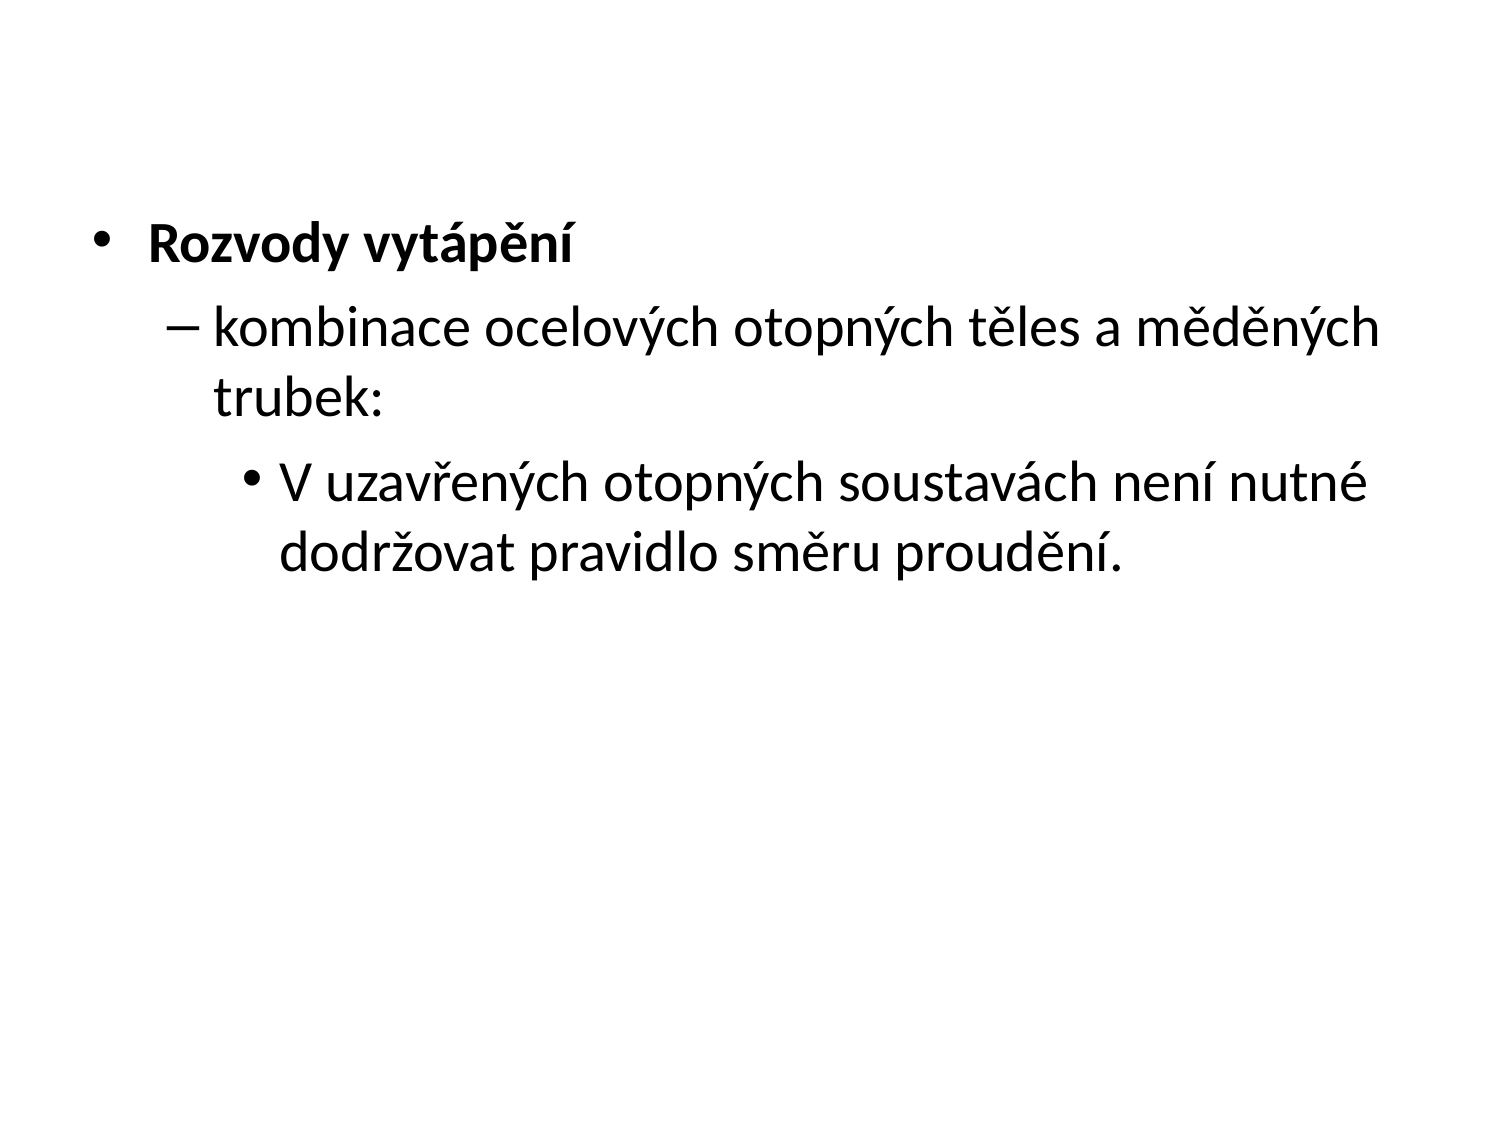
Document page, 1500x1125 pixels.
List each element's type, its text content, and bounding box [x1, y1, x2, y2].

list Rozvody vytápění kombinace ocelových otopných těles a měděných trubek: V uzavřených otopných soustavách není nutné dodržovat pravidlo směru proudění. [76, 196, 1427, 939]
